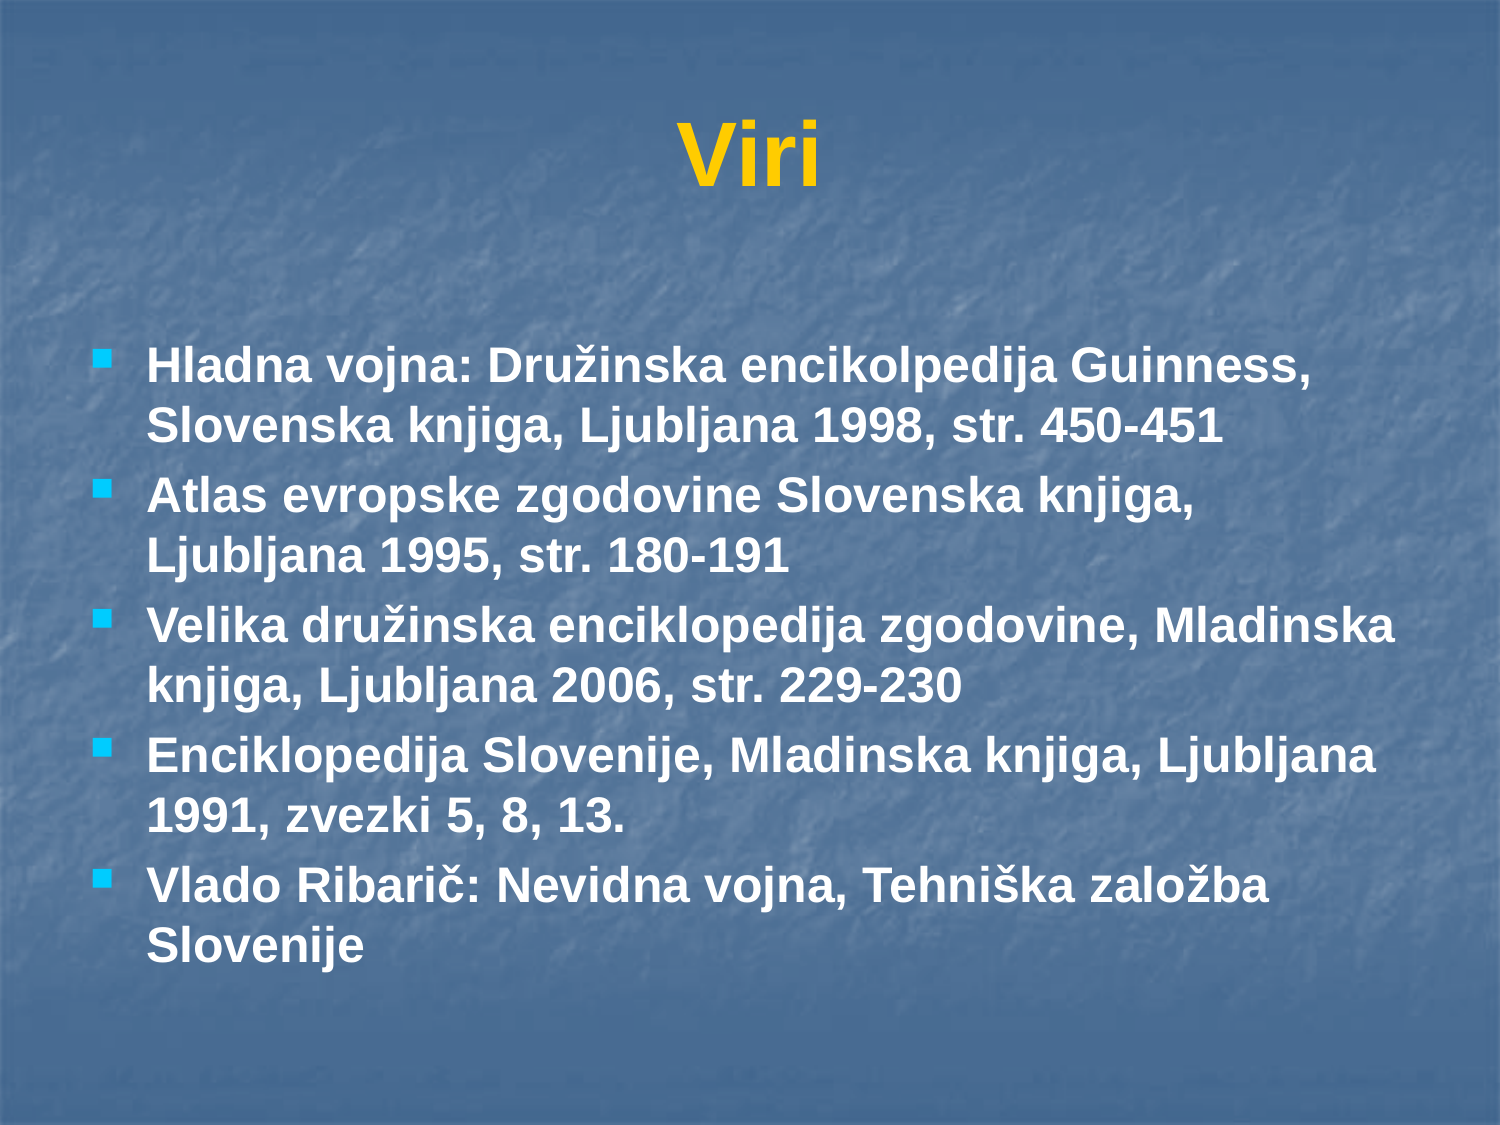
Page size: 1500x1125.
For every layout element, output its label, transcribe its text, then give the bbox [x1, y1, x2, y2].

picture [0, 0, 1500, 1125]
list Hladna vojna: Družinska encikolpedija Guinness, Slovenska knjiga, Ljubljana 1998, str. 450-451 Atlas evropske zgodovine Slovenska knjiga, Ljubljana 1995, str. 180-191 Velika družinska enciklopedija zgodovine, Mladinska knjiga, Ljubljana 2006, str. 229-230 Enciklopedija Slovenije, Mladinska knjiga, Ljubljana 1991, zvezki 5, 8, 13. Vlado Ribarič: Nevidna vojna, Tehniška založba Slovenije [75, 324, 1425, 1000]
title Viri [75, 62, 1425, 238]
